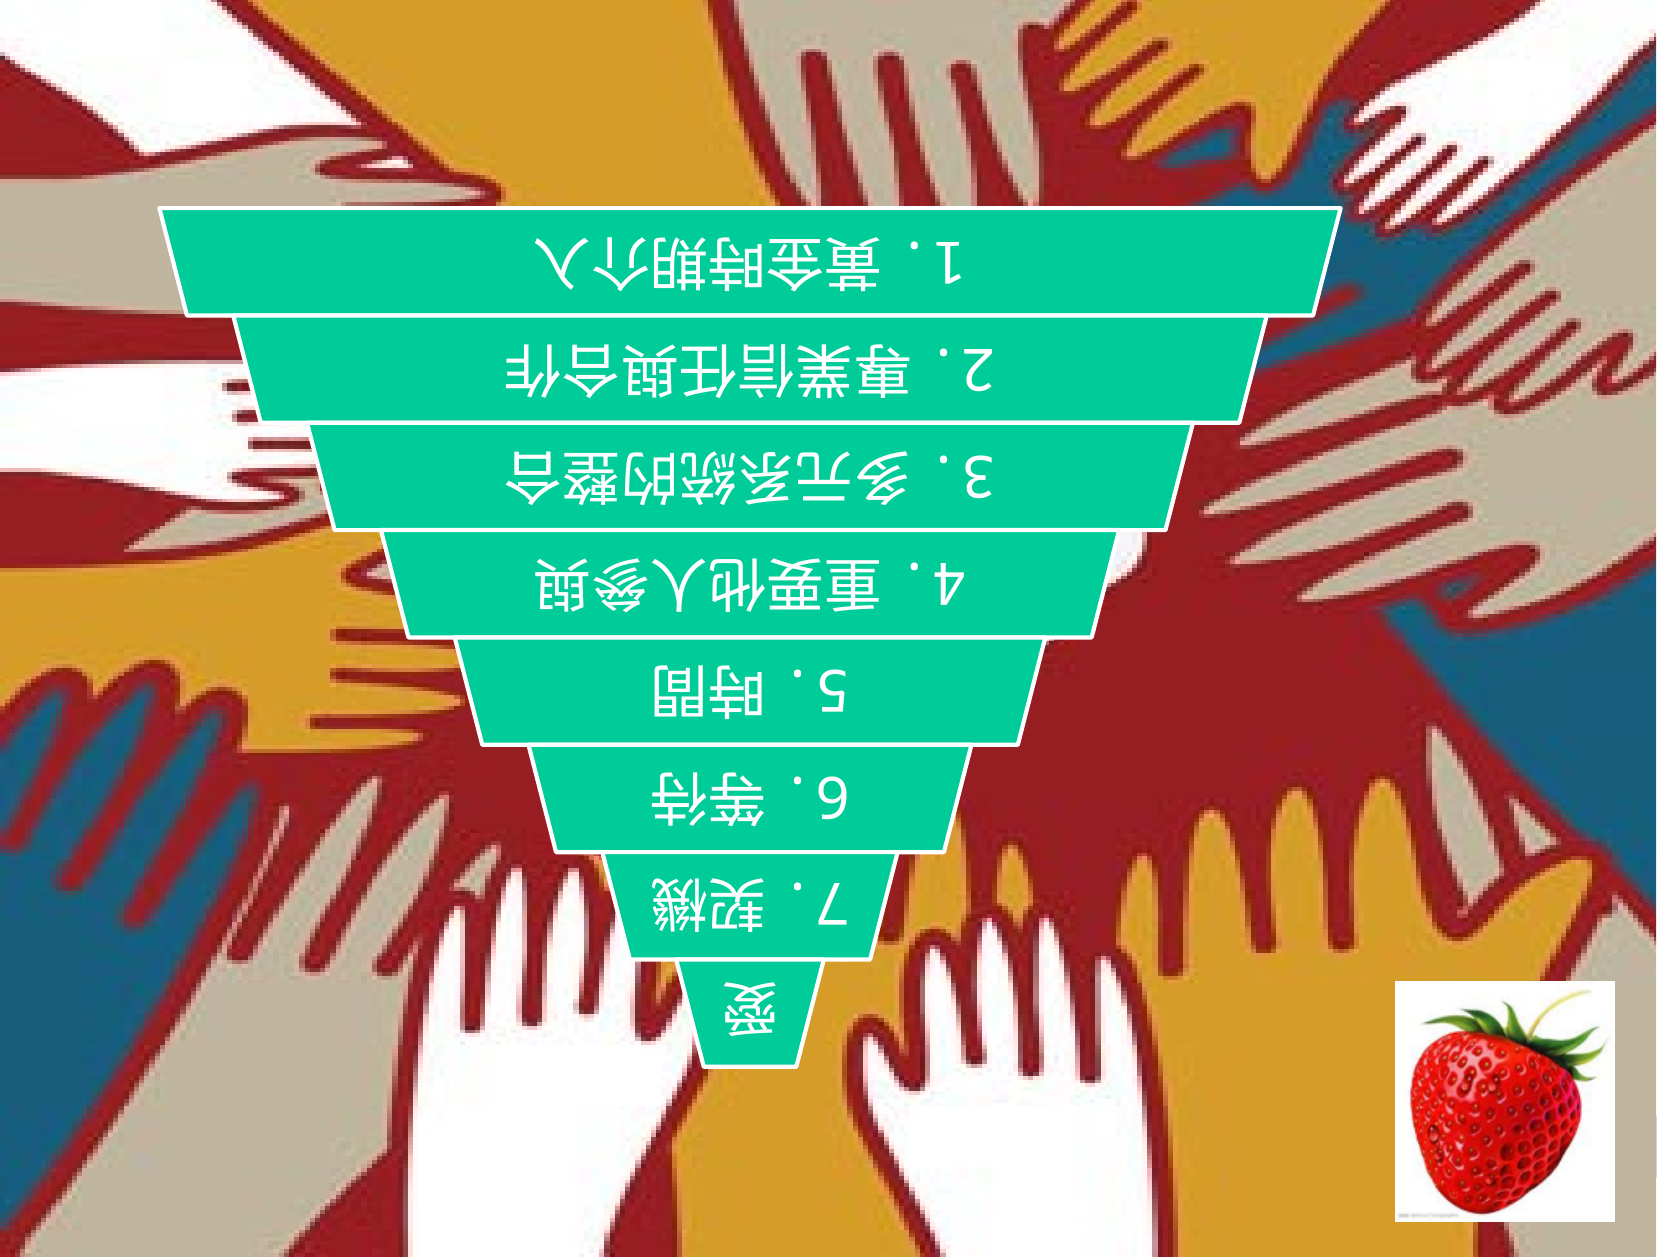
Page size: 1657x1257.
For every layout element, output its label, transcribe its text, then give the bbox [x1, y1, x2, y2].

text_box 1.黃金時期介入 [159, 208, 1341, 316]
text_box 7.契機 [602, 852, 898, 960]
text_box 2.專業信任與合作 [233, 315, 1267, 423]
text_box 愛 [676, 959, 824, 1067]
picture [0, 0, 1657, 1257]
text_box 3.多元系統的整合 [307, 422, 1193, 531]
text_box 6.等待 [528, 744, 972, 853]
text_box 5.時間 [454, 637, 1046, 745]
text_box 4.重要他人參與 [380, 530, 1120, 638]
